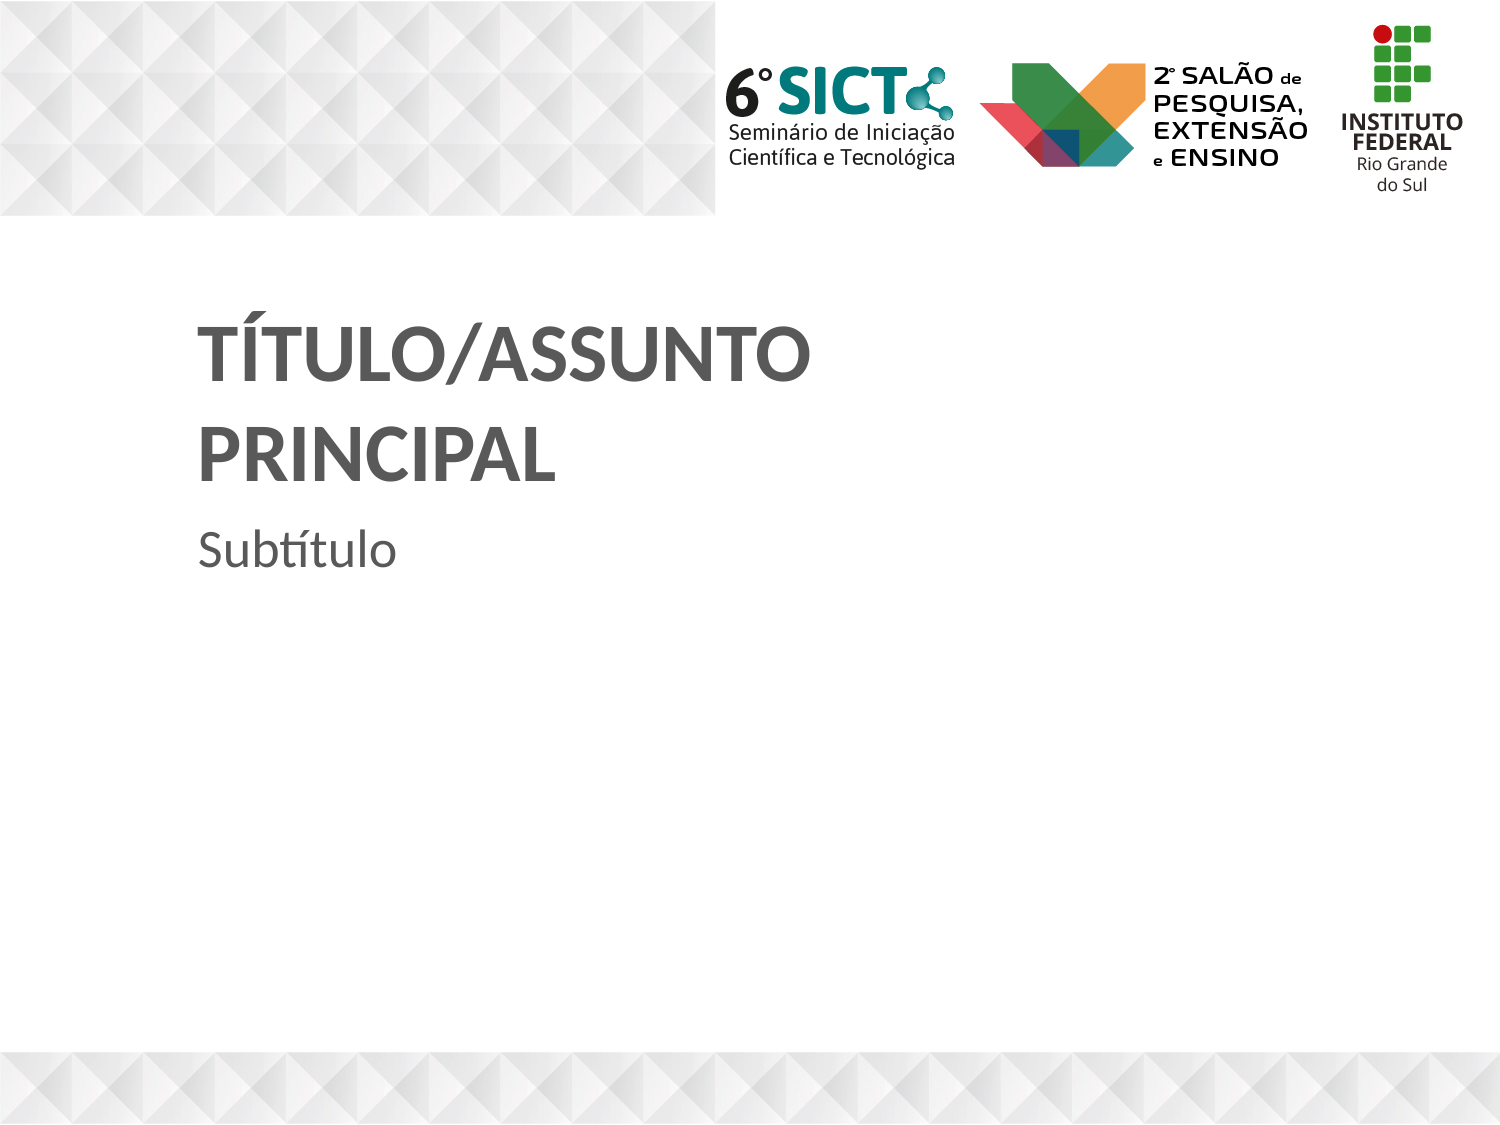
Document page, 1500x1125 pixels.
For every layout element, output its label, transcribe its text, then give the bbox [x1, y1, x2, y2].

text_box TÍTULO/ASSUNTO PRINCIPAL [183, 290, 1069, 508]
text_box Subtítulo [183, 505, 416, 587]
picture [0, 1, 1500, 1124]
